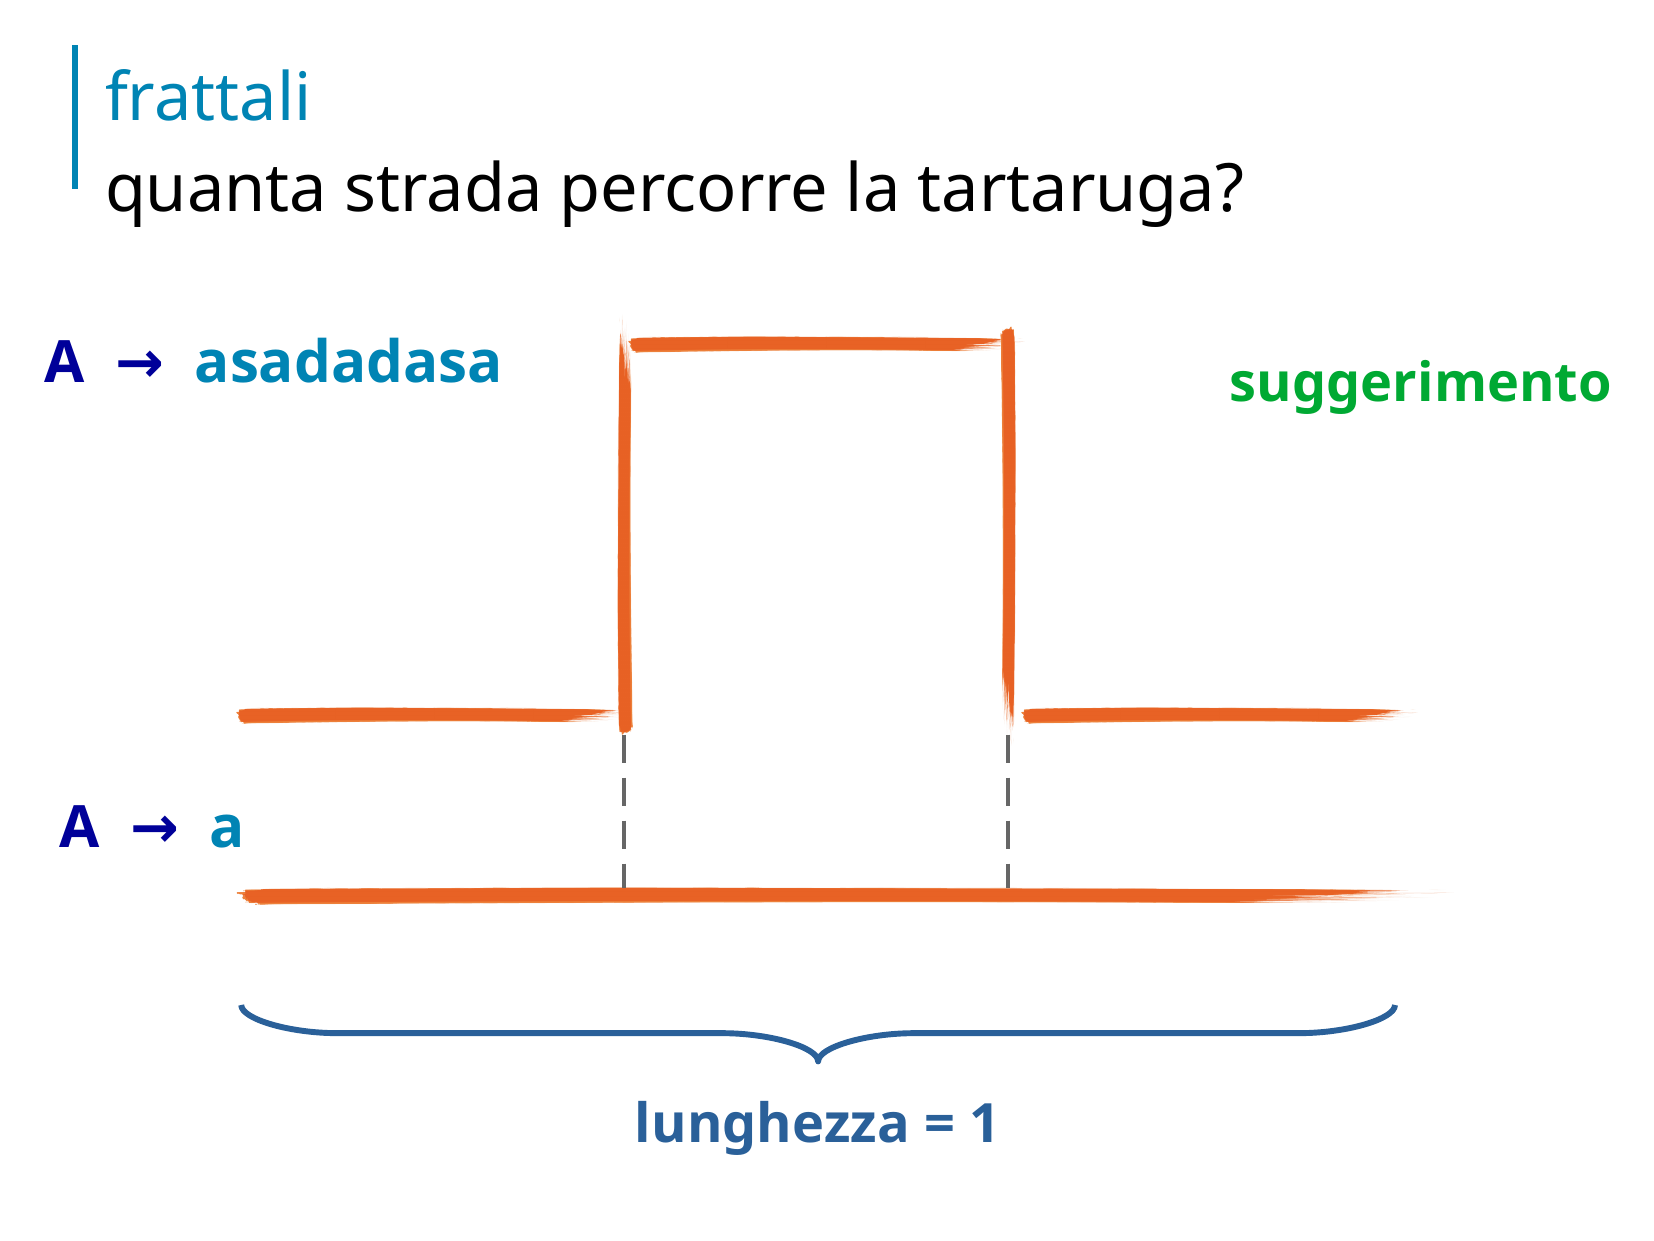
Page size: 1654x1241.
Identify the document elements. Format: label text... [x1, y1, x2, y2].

text_box lunghezza = 1 [628, 1081, 1007, 1161]
picture [236, 887, 1454, 905]
text_box suggerimento [1215, 340, 1606, 421]
text_box A → a [45, 780, 270, 871]
picture [1021, 707, 1418, 724]
title frattali quanta strada percorre la tartaruga? [105, 49, 1571, 200]
picture [236, 314, 1025, 746]
text_box A → asadadasa [30, 315, 525, 406]
